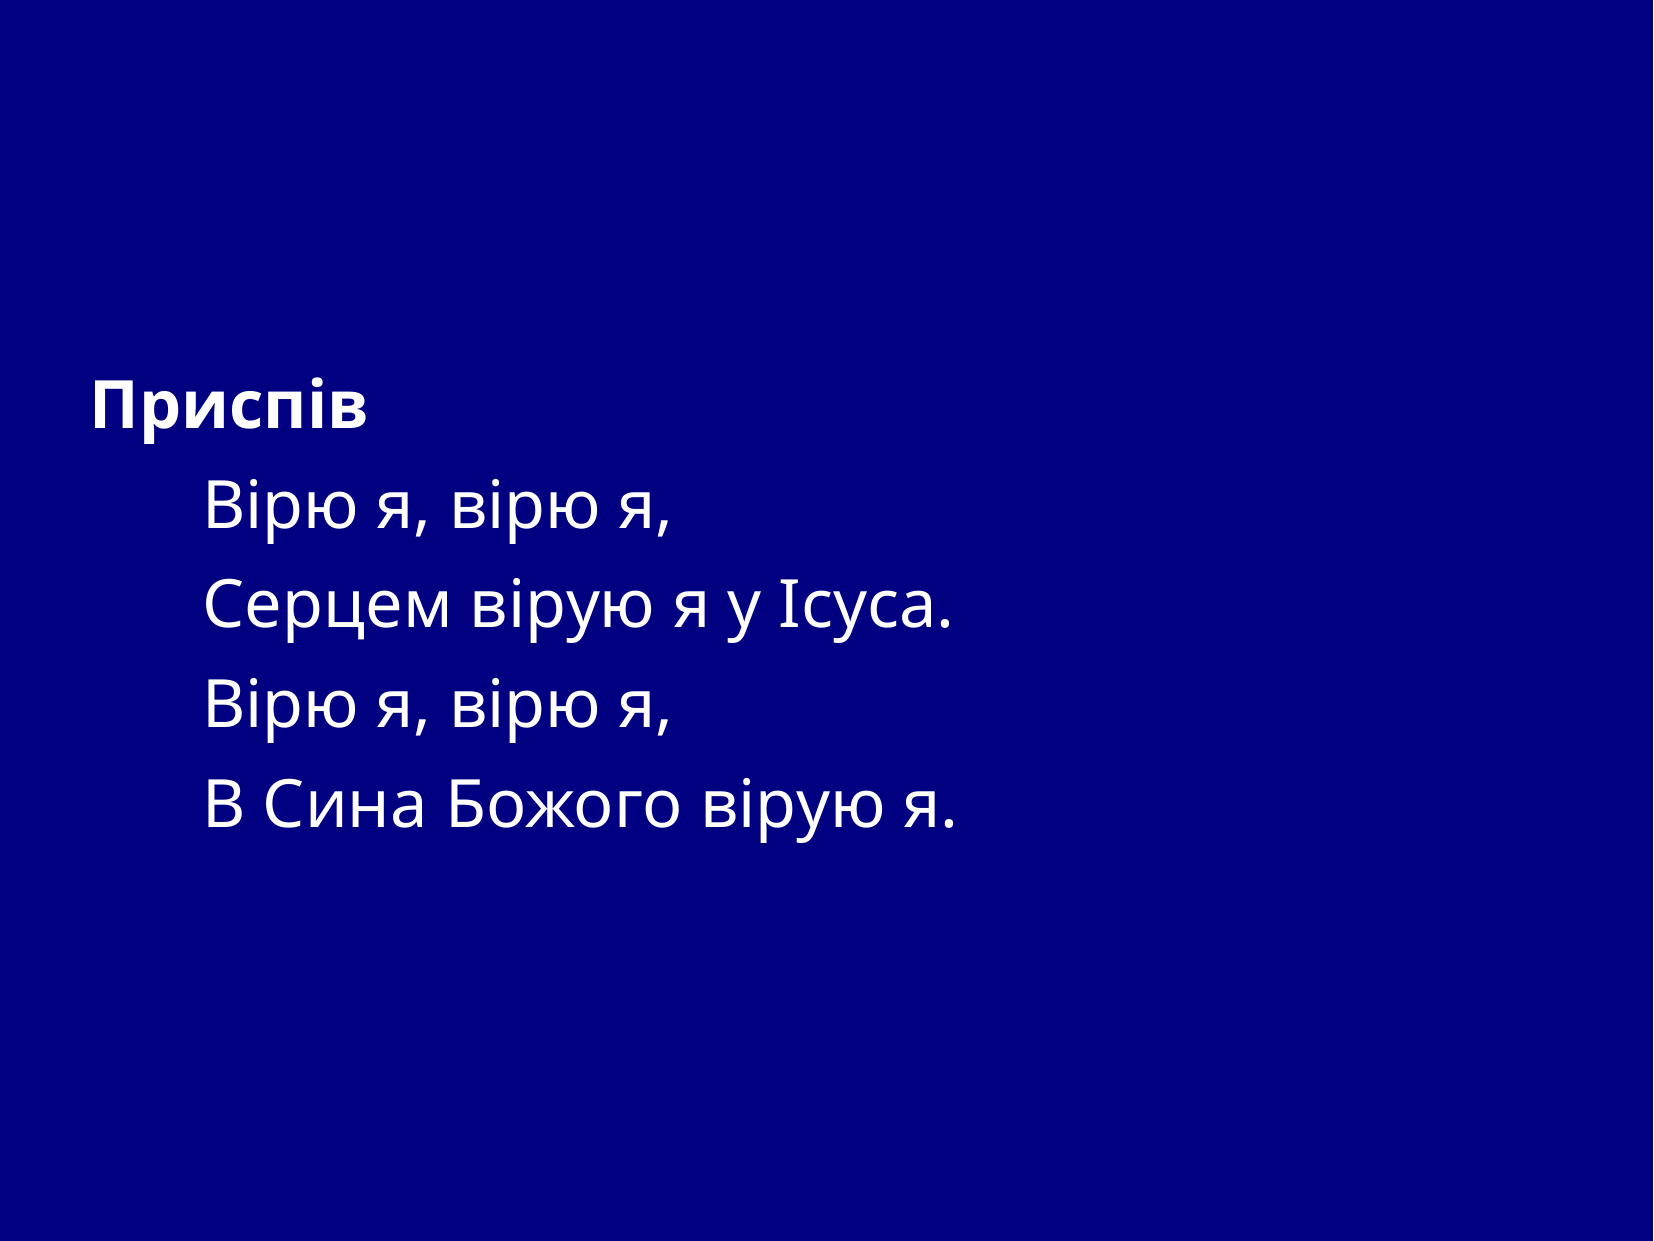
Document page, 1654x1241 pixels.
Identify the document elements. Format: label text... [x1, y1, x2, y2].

text_box Приспів Вірю я, вірю я, Серцем вірую я у Ісуса. Вірю я, вірю я, В Сина Божого вірую я. [75, 150, 1576, 1163]
